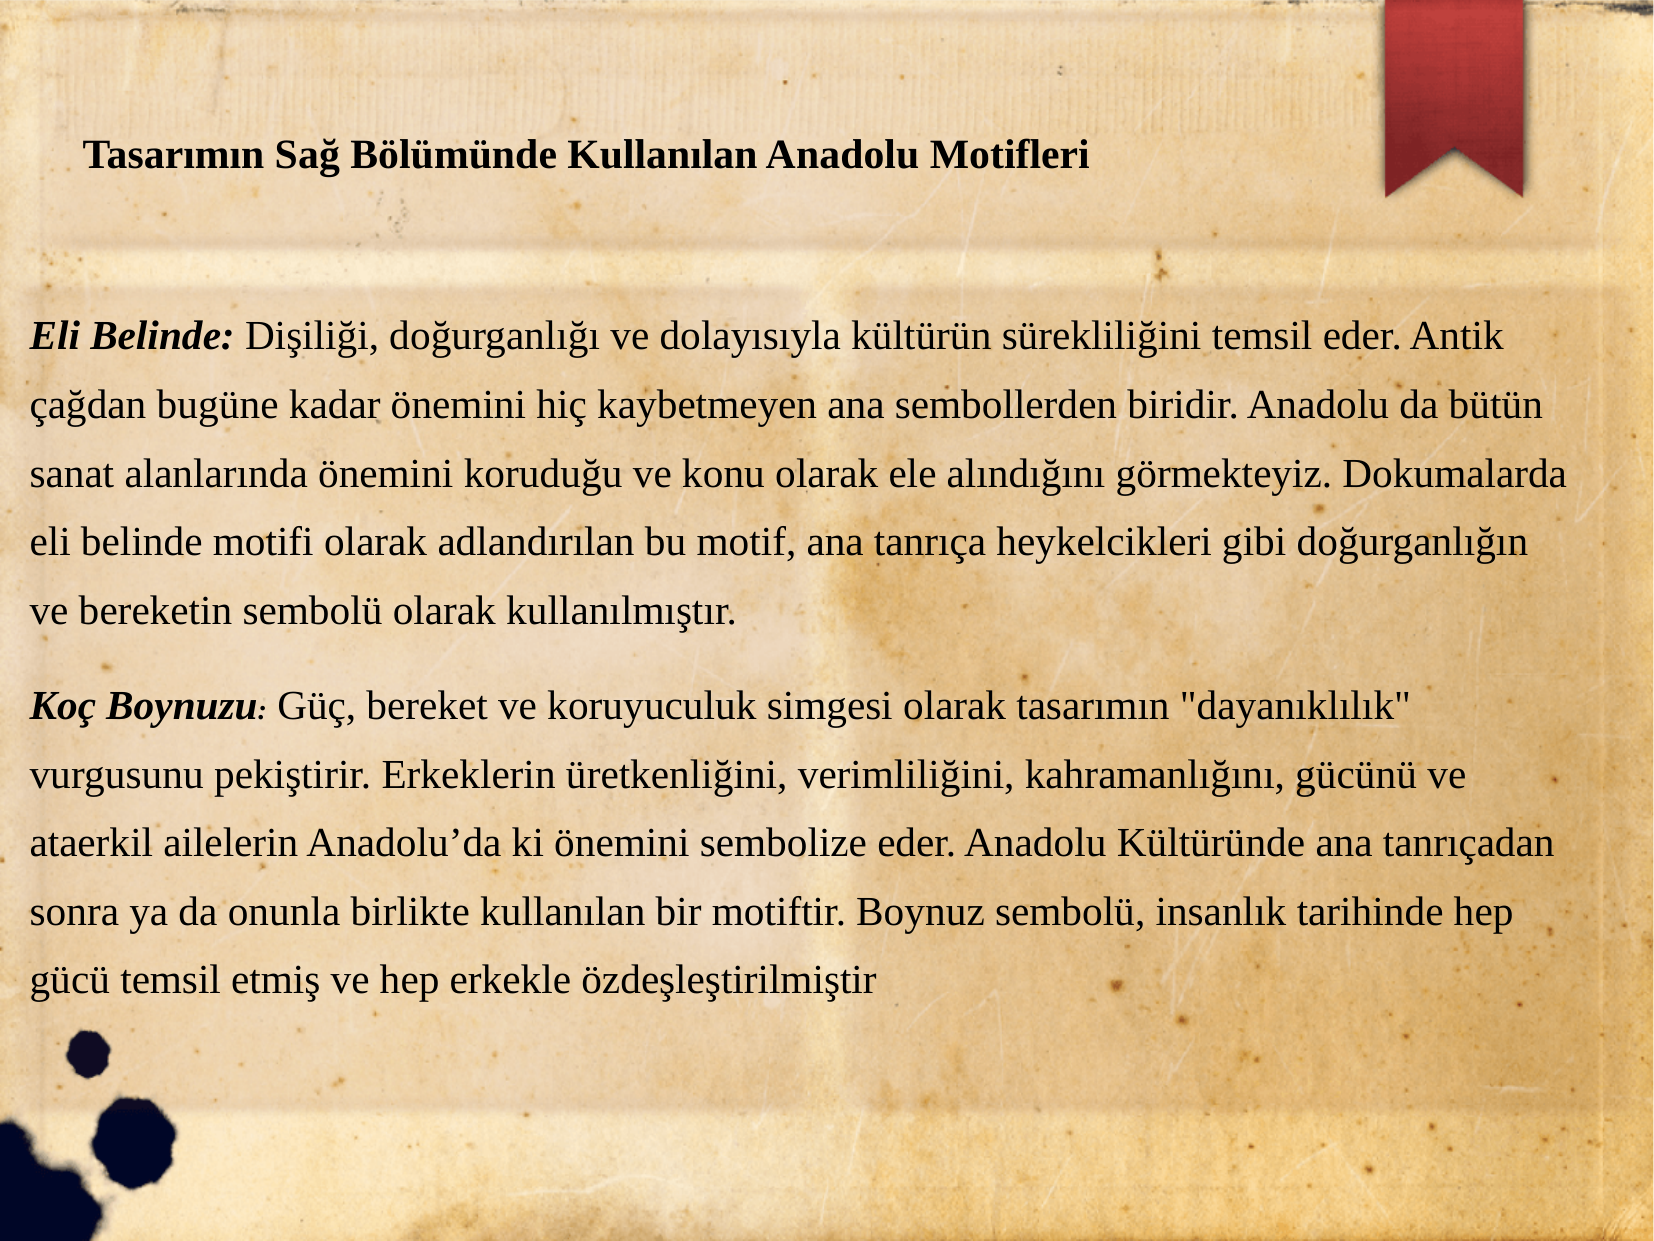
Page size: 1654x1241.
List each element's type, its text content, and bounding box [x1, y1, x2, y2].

list Eli Belinde: Dişiliği, doğurganlığı ve dolayısıyla kültürün sürekliliğini temsil eder. Antik çağdan bugüne kadar önemini hiç kaybetmeyen ana sembollerden biridir. Anadolu da bütün sanat alanlarında önemini koruduğu ve konu olarak ele alındığını görmekteyiz. Dokumalarda eli belinde motifi olarak adlandırılan bu motif, ana tanrıça heykelcikleri gibi doğurganlığın ve bereketin sembolü olarak kullanılmıştır. Koç Boynuzu: Güç, bereket ve koruyuculuk simgesi olarak tasarımın "dayanıklılık" vurgusunu pekiştirir. Erkeklerin üretkenliğini, verimliliğini, kahramanlığını, gücünü ve ataerkil ailelerin Anadolu’da ki önemini sembolize eder. Anadolu Kültüründe ana tanrıçadan sonra ya da onunla birlikte kullanılan bir motiftir. Boynuz sembolü, insanlık tarihinde hep gücü temsil etmiş ve hep erkekle özdeşleştirilmiştir [29, 290, 1572, 1010]
title Tasarımın Sağ Bölümünde Kullanılan Anadolu Motifleri [82, 49, 1347, 237]
picture [0, 0, 1654, 1241]
